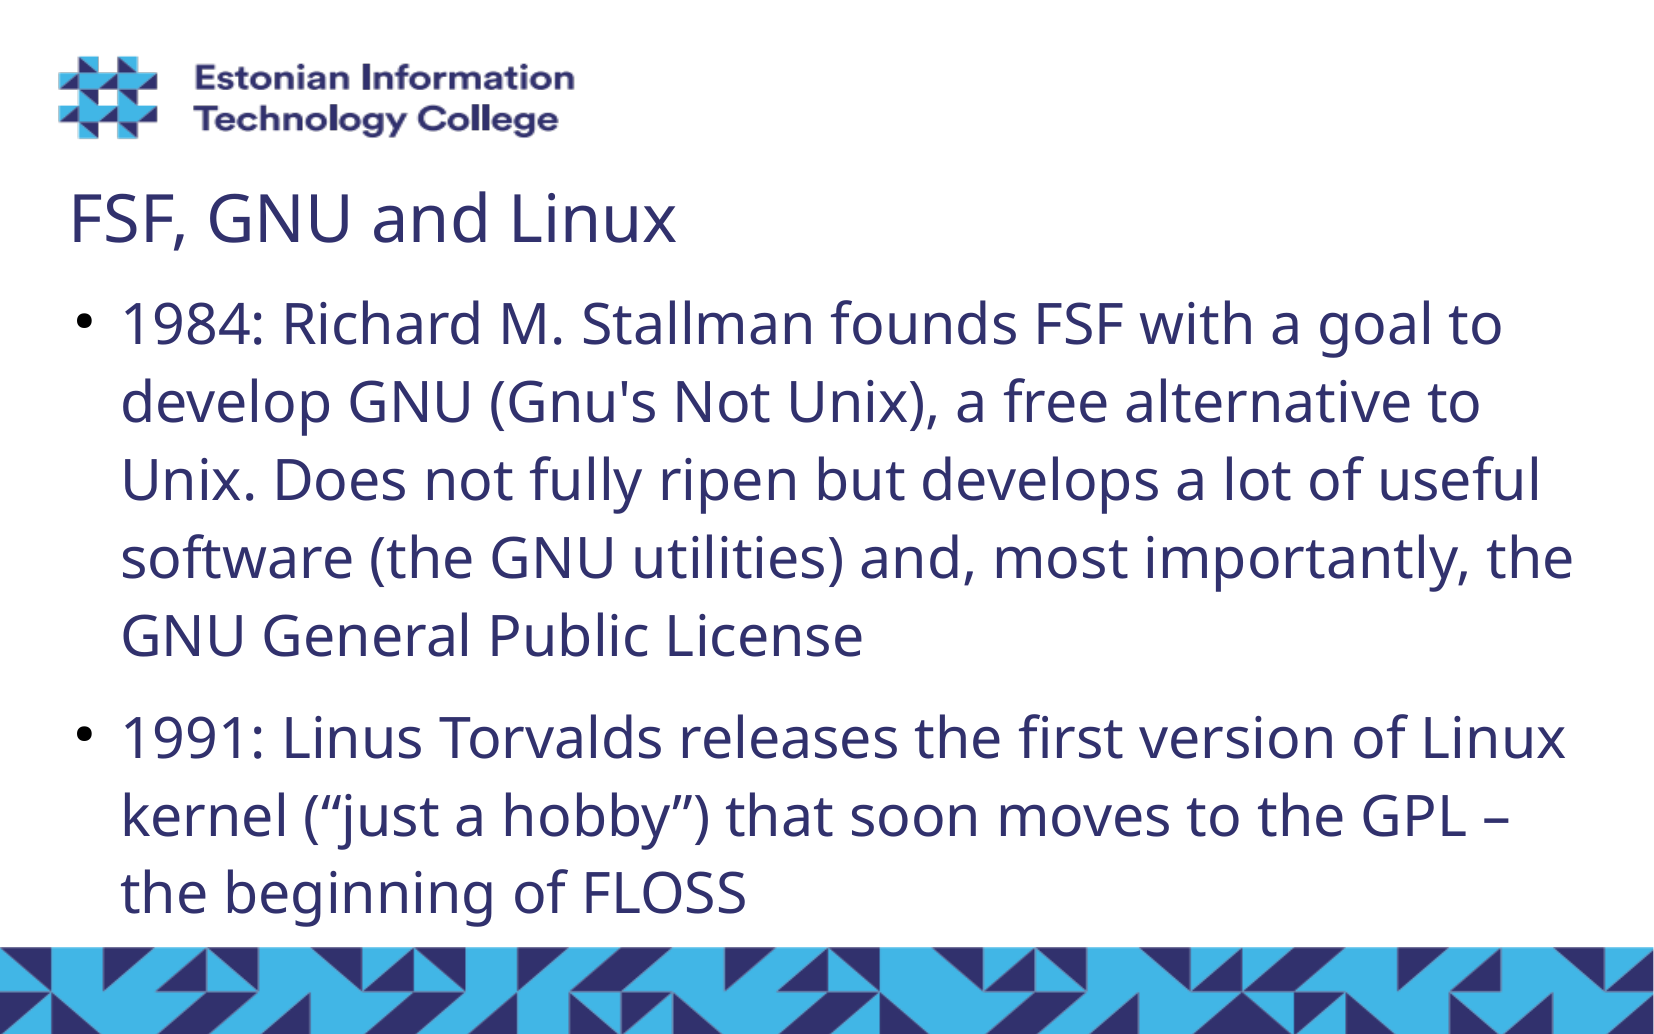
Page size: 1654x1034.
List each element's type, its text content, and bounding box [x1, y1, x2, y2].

list 1984: Richard M. Stallman founds FSF with a goal to develop GNU (Gnu's Not Unix), a free alternative to Unix. Does not fully ripen but develops a lot of useful software (the GNU utilities) and, most importantly, the GNU General Public License 1991: Linus Torvalds releases the first version of Linux kernel (“just a hobby”) that soon moves to the GPL – the beginning of FLOSS [59, 283, 1595, 936]
title FSF, GNU and Linux [68, 147, 1536, 283]
